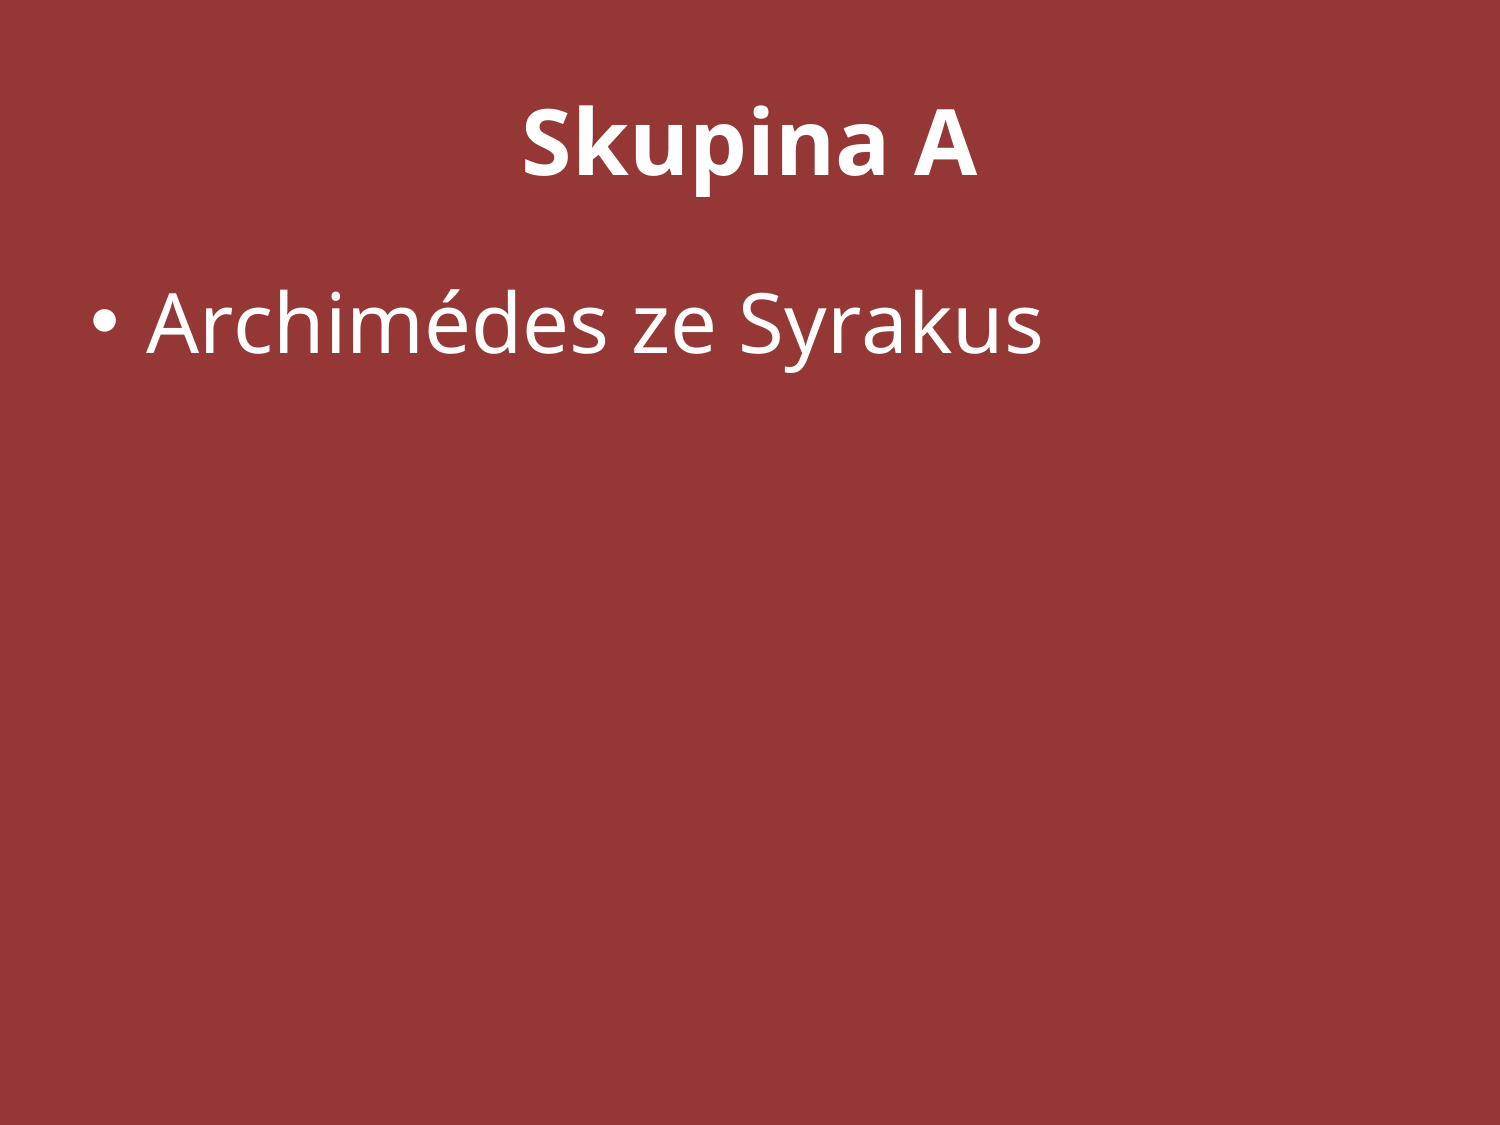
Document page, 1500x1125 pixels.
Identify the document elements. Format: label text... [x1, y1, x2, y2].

list Archimédes ze Syrakus [75, 262, 1426, 1006]
title Skupina A [75, 45, 1426, 233]
